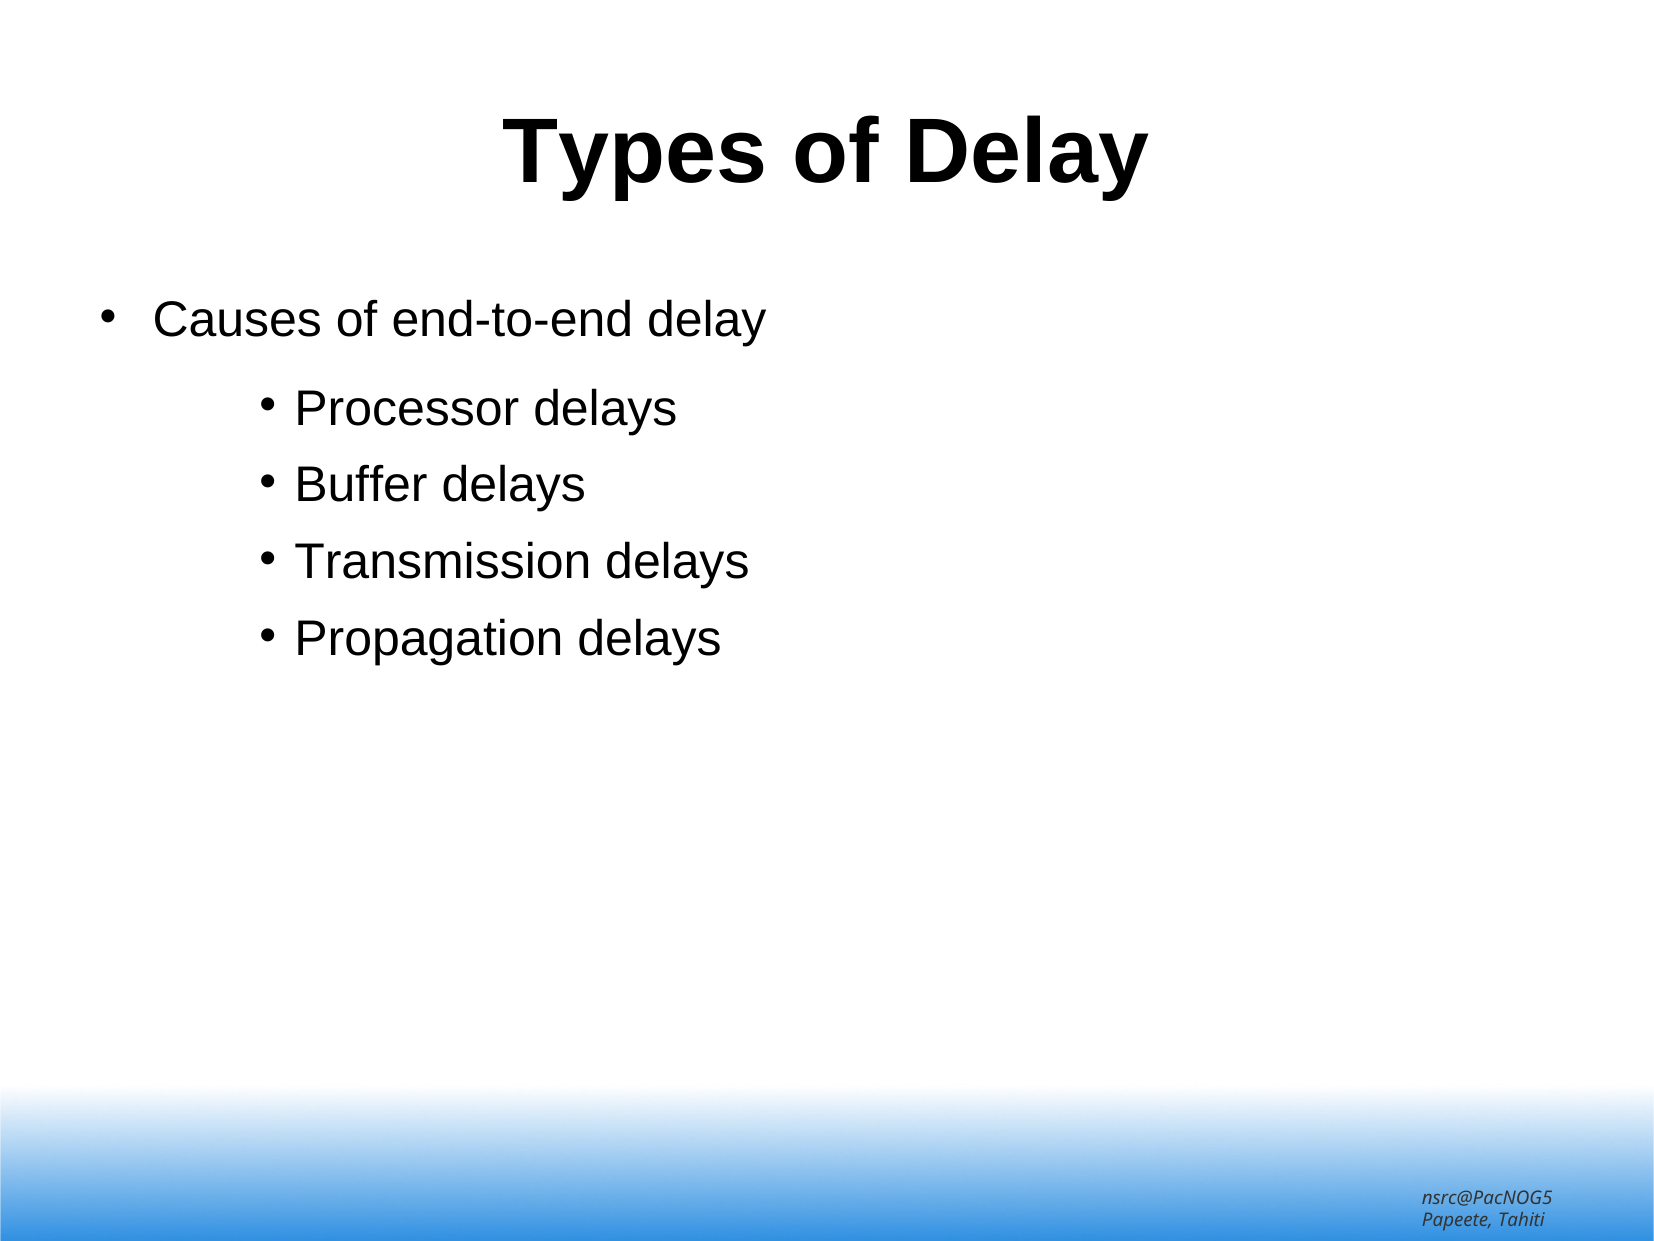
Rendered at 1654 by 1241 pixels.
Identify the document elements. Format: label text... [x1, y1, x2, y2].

list Causes of end-to-end delay Processor delays Buffer delays Transmission delays Propagation delays [82, 290, 1571, 1094]
title Types of Delay [82, 56, 1571, 249]
picture [0, 1083, 1654, 1241]
